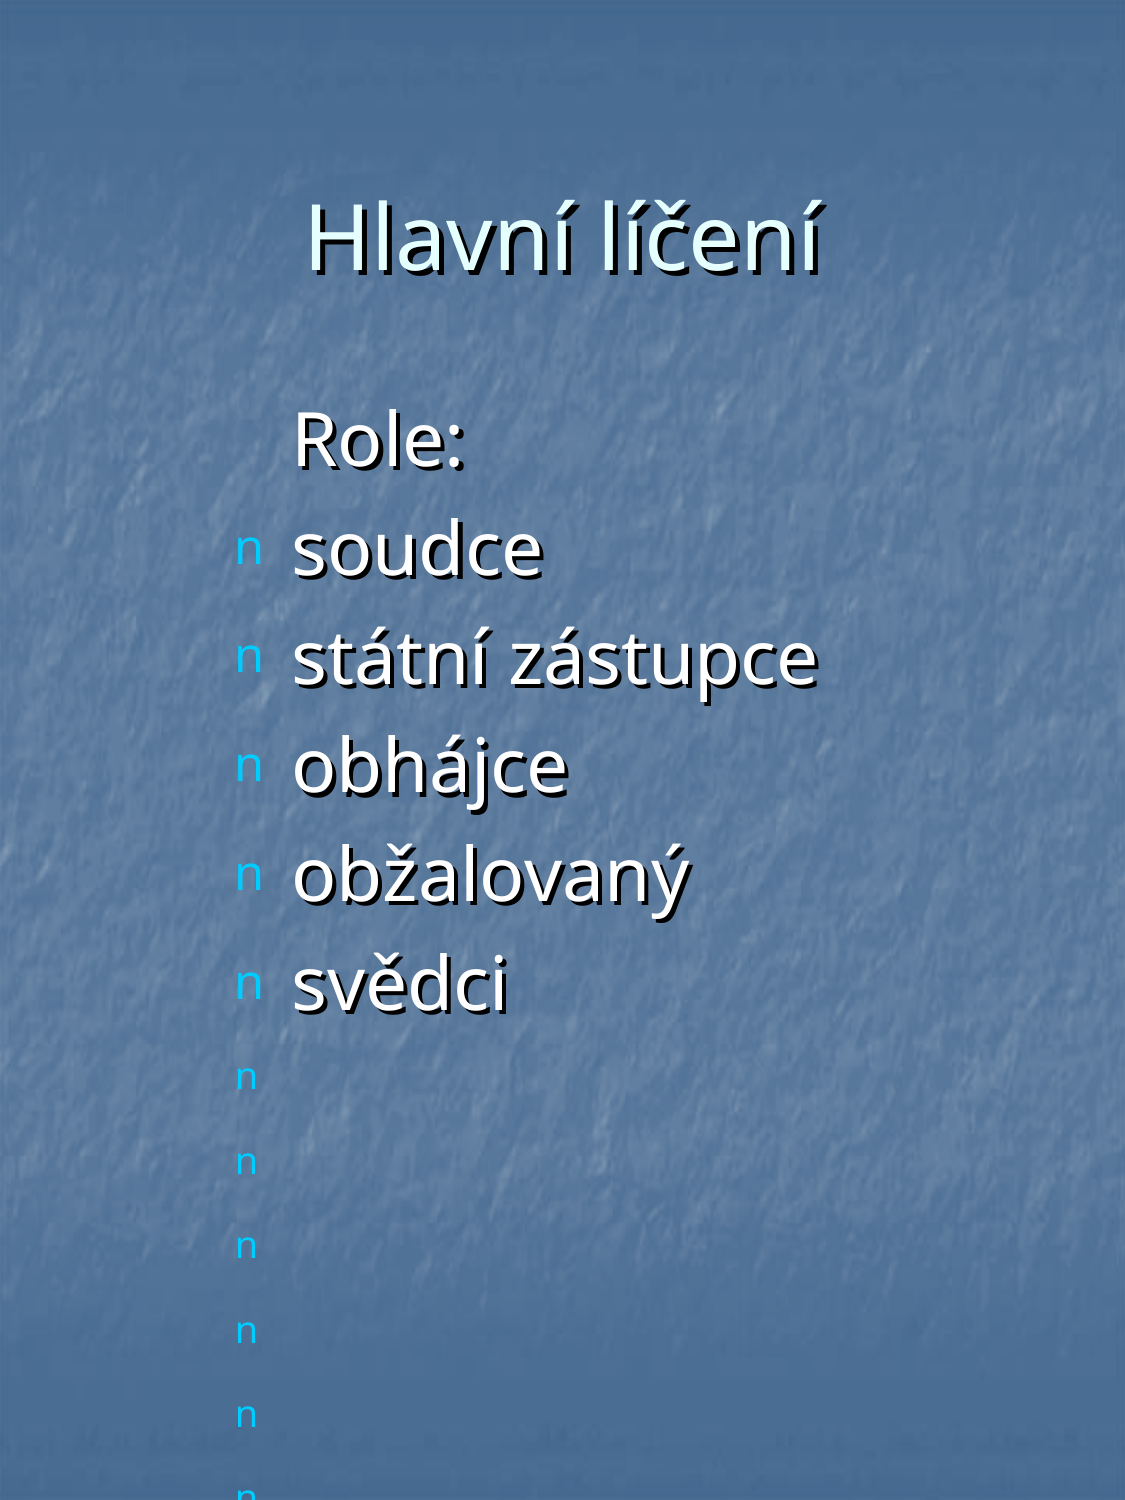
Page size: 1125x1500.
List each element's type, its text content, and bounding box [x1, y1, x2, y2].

list Role: soudce státní zástupce obhájce obžalovaný svědci [220, 384, 1125, 1424]
title Hlavní líčení [56, 83, 1069, 384]
